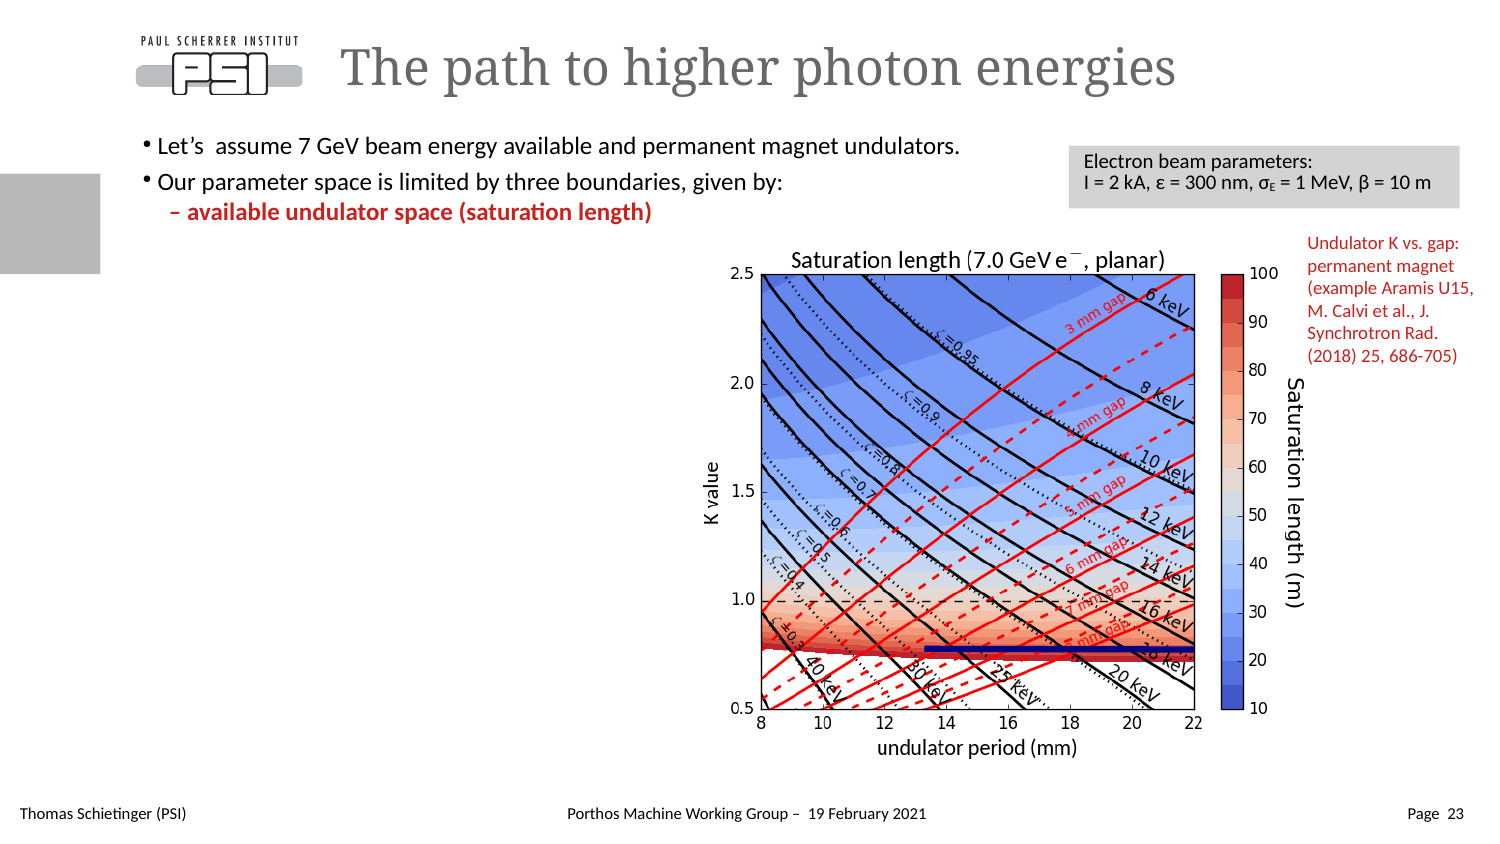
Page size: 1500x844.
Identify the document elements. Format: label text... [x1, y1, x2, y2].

picture [652, 217, 1342, 796]
text_box Electron beam parameters: I = 2 kA, ε = 300 nm, σE = 1 MeV, β = 10 m [1068, 145, 1460, 209]
list Undulator K vs. gap: permanent magnet (example Aramis U15, M. Calvi et al., J. Synchrotron Rad.(2018) 25, 686-705) [1307, 230, 1488, 376]
list Let’s assume 7 GeV beam energy available and permanent magnet undulators. Our parameter space is limited by three boundaries, given by: – available undulator space (saturation length) [135, 129, 1002, 766]
title The path to higher photon energies [340, 35, 1442, 98]
